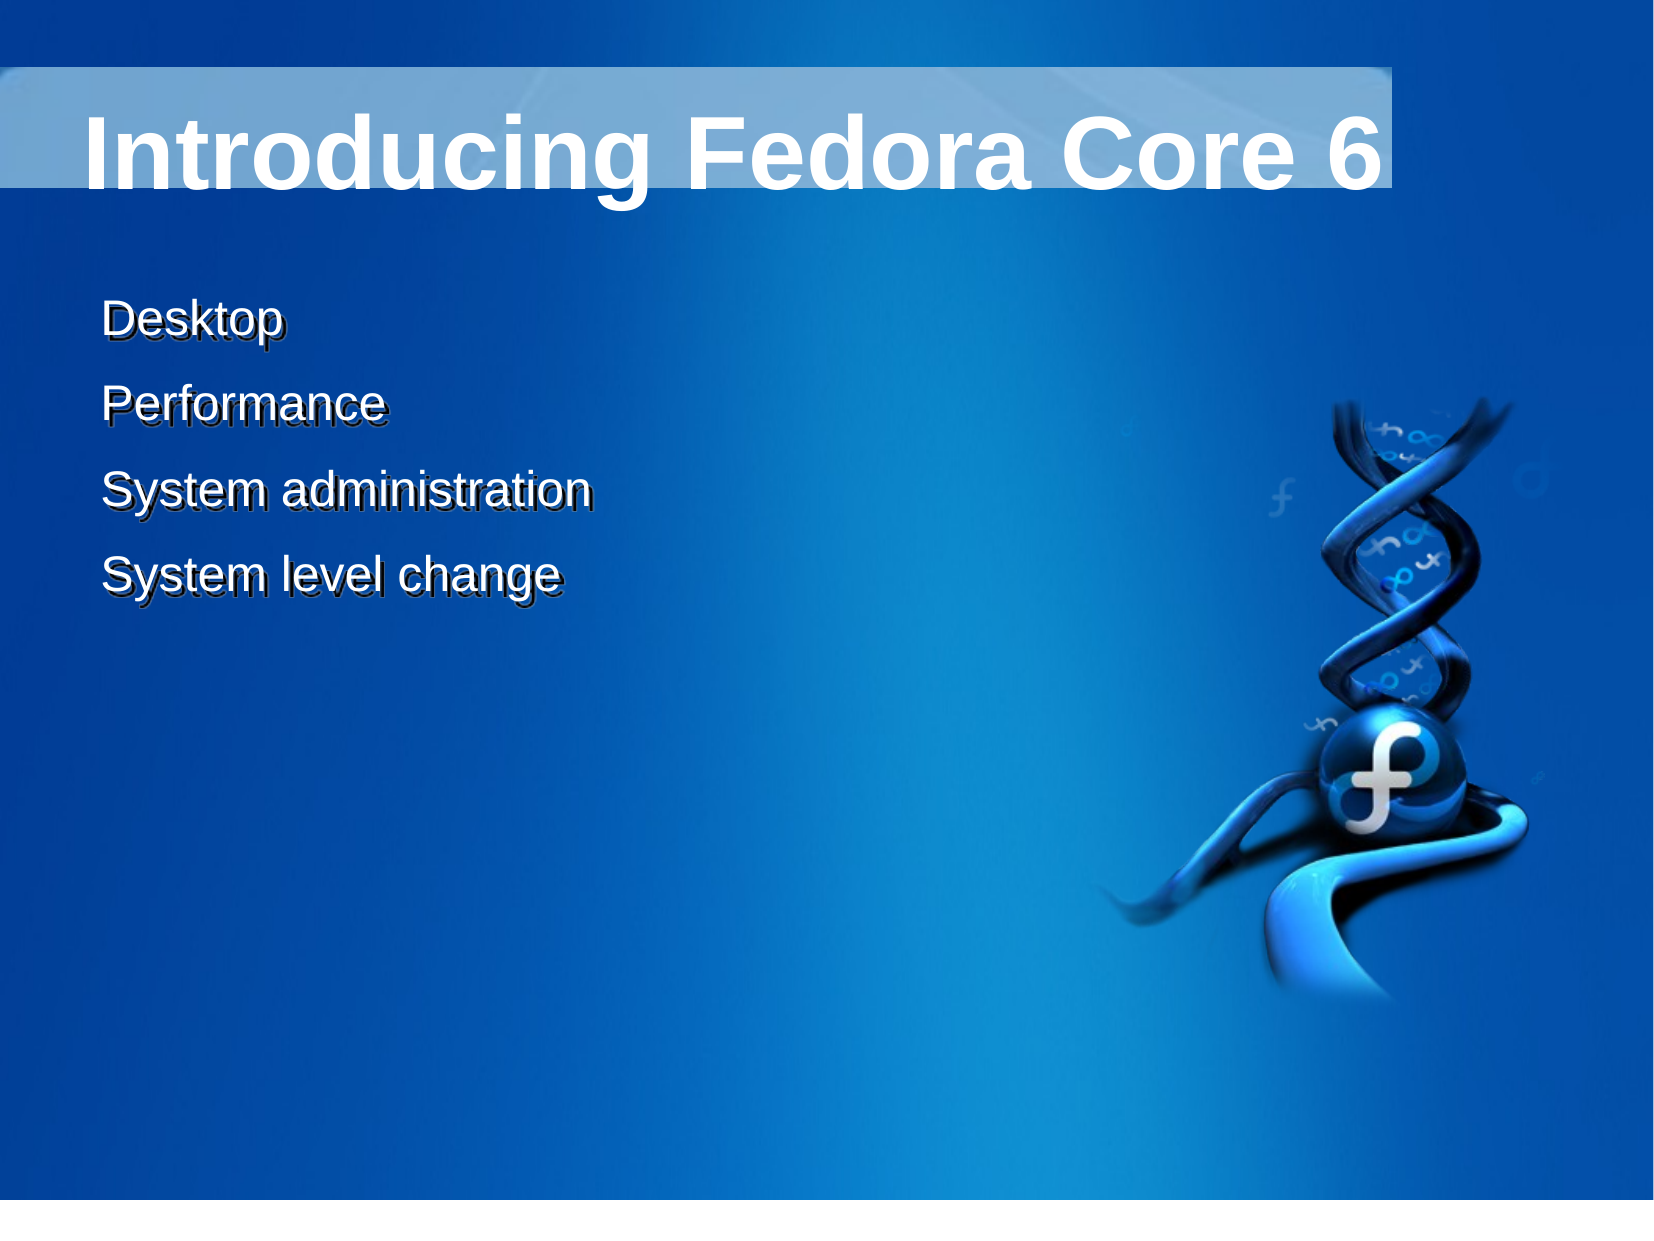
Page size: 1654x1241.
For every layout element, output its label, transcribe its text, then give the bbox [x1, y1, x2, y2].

title Introducing Fedora Core 6 [82, 49, 1571, 257]
list Desktop Performance System administration System level change [82, 290, 1571, 1109]
picture [0, 0, 1654, 1200]
